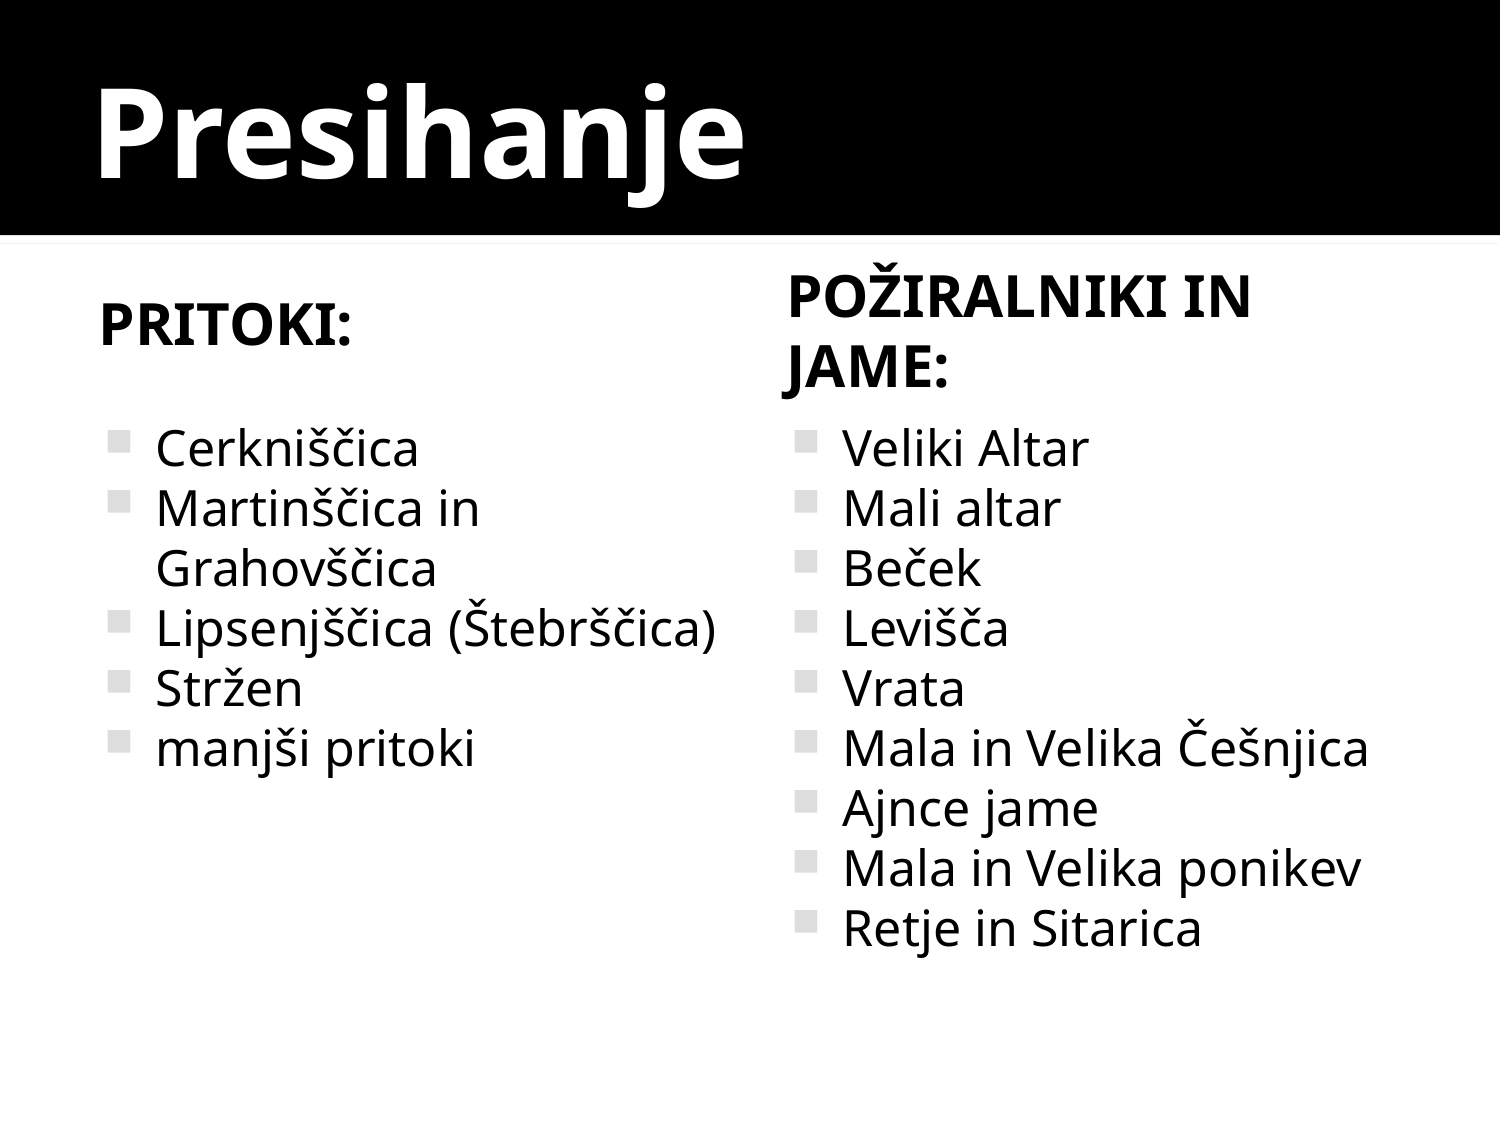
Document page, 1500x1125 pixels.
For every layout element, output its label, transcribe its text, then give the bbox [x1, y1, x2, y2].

title Presihanje [75, 45, 1425, 213]
list Cerkniščica Martinščica in Grahovščica Lipsenjščica (Štebrščica) Stržen manjši pritoki [75, 401, 738, 1050]
list Veliki Altar Mali altar Beček Levišča Vrata Mala in Velika Češnjica Ajnce jame Mala in Velika ponikev Retje in Sitarica [761, 401, 1425, 1050]
list Požiralniki in jame: [762, 275, 1426, 375]
list Pritoki: [75, 275, 738, 363]
